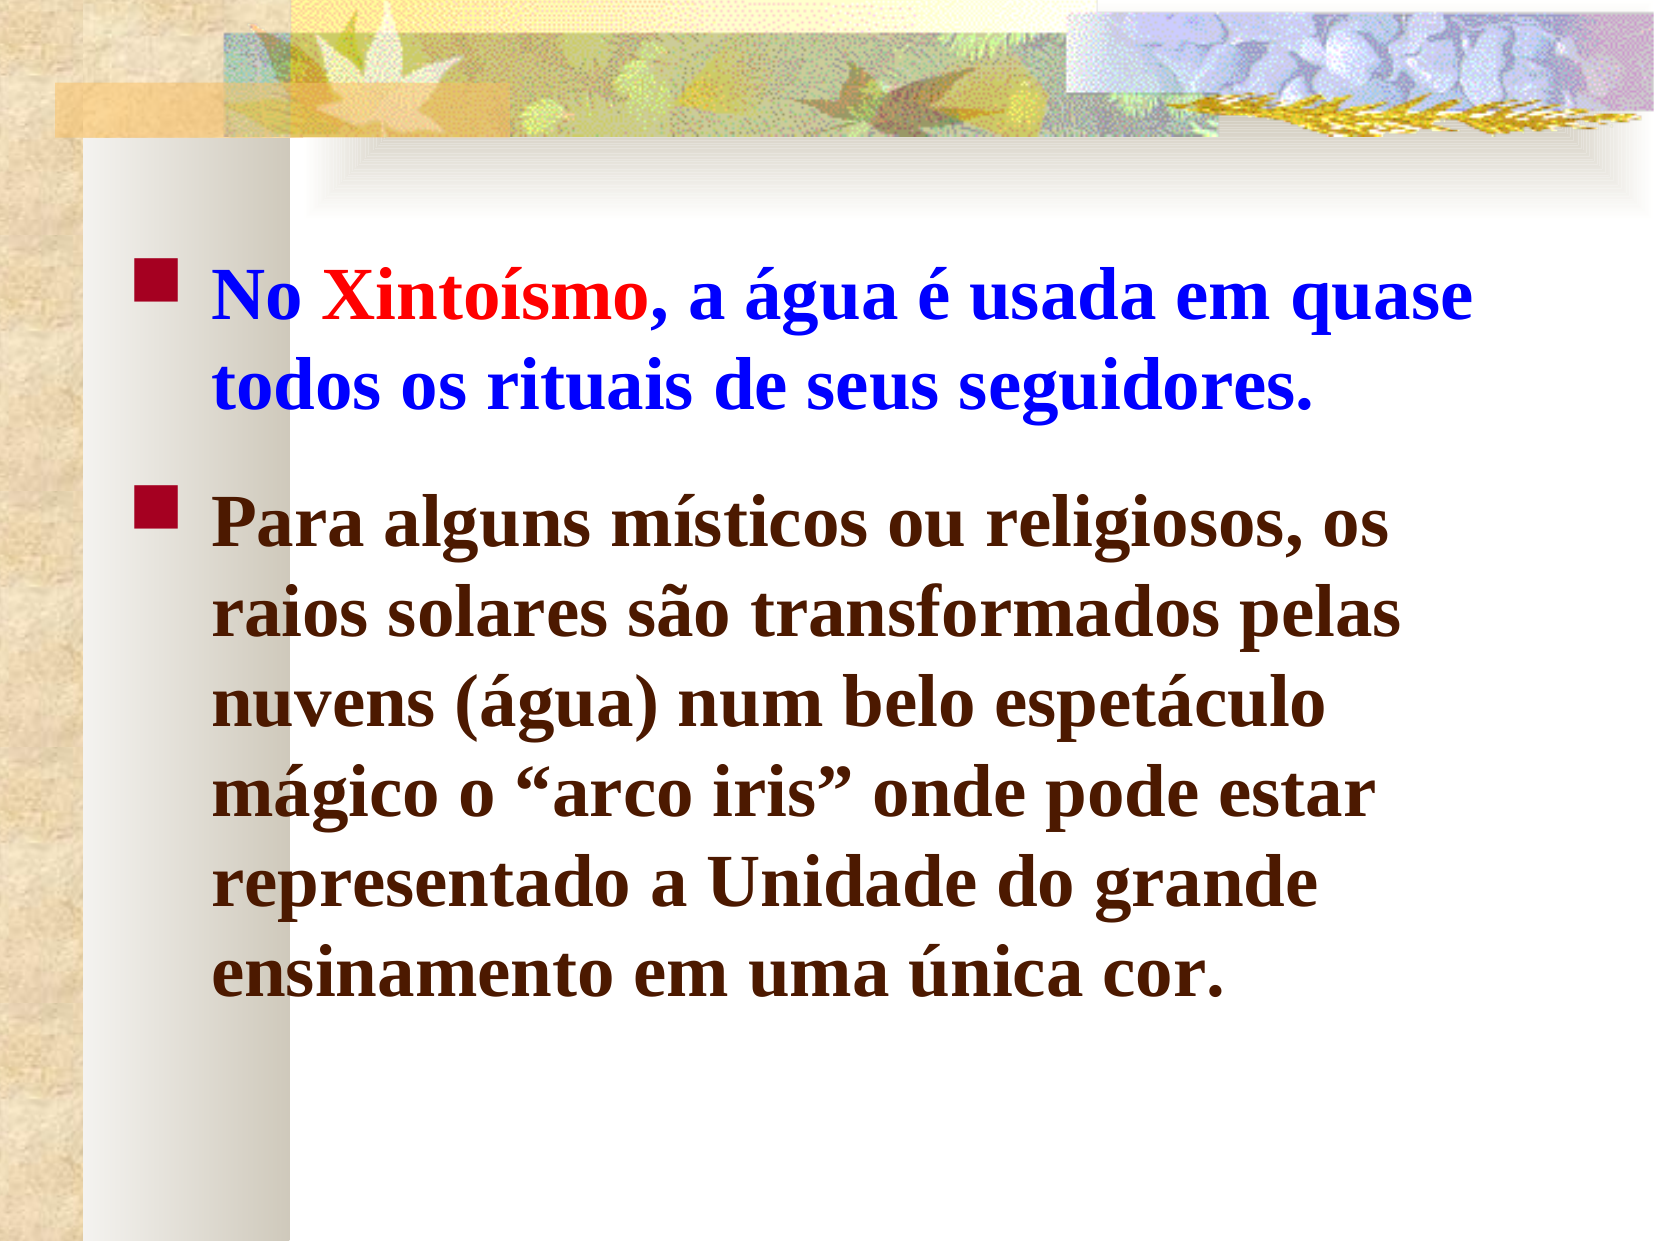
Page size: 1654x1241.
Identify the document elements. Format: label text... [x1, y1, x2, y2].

text_box No Xintoísmo, a água é usada em quase todos os rituais de seus seguidores. Para alguns místicos ou religiosos, os raios solares são transformados pelas nuvens (água) num belo espetáculo mágico o “arco iris” onde pode estar representado a Unidade do grande ensinamento em uma única cor. [128, 244, 1548, 1129]
picture [0, 0, 1654, 1241]
